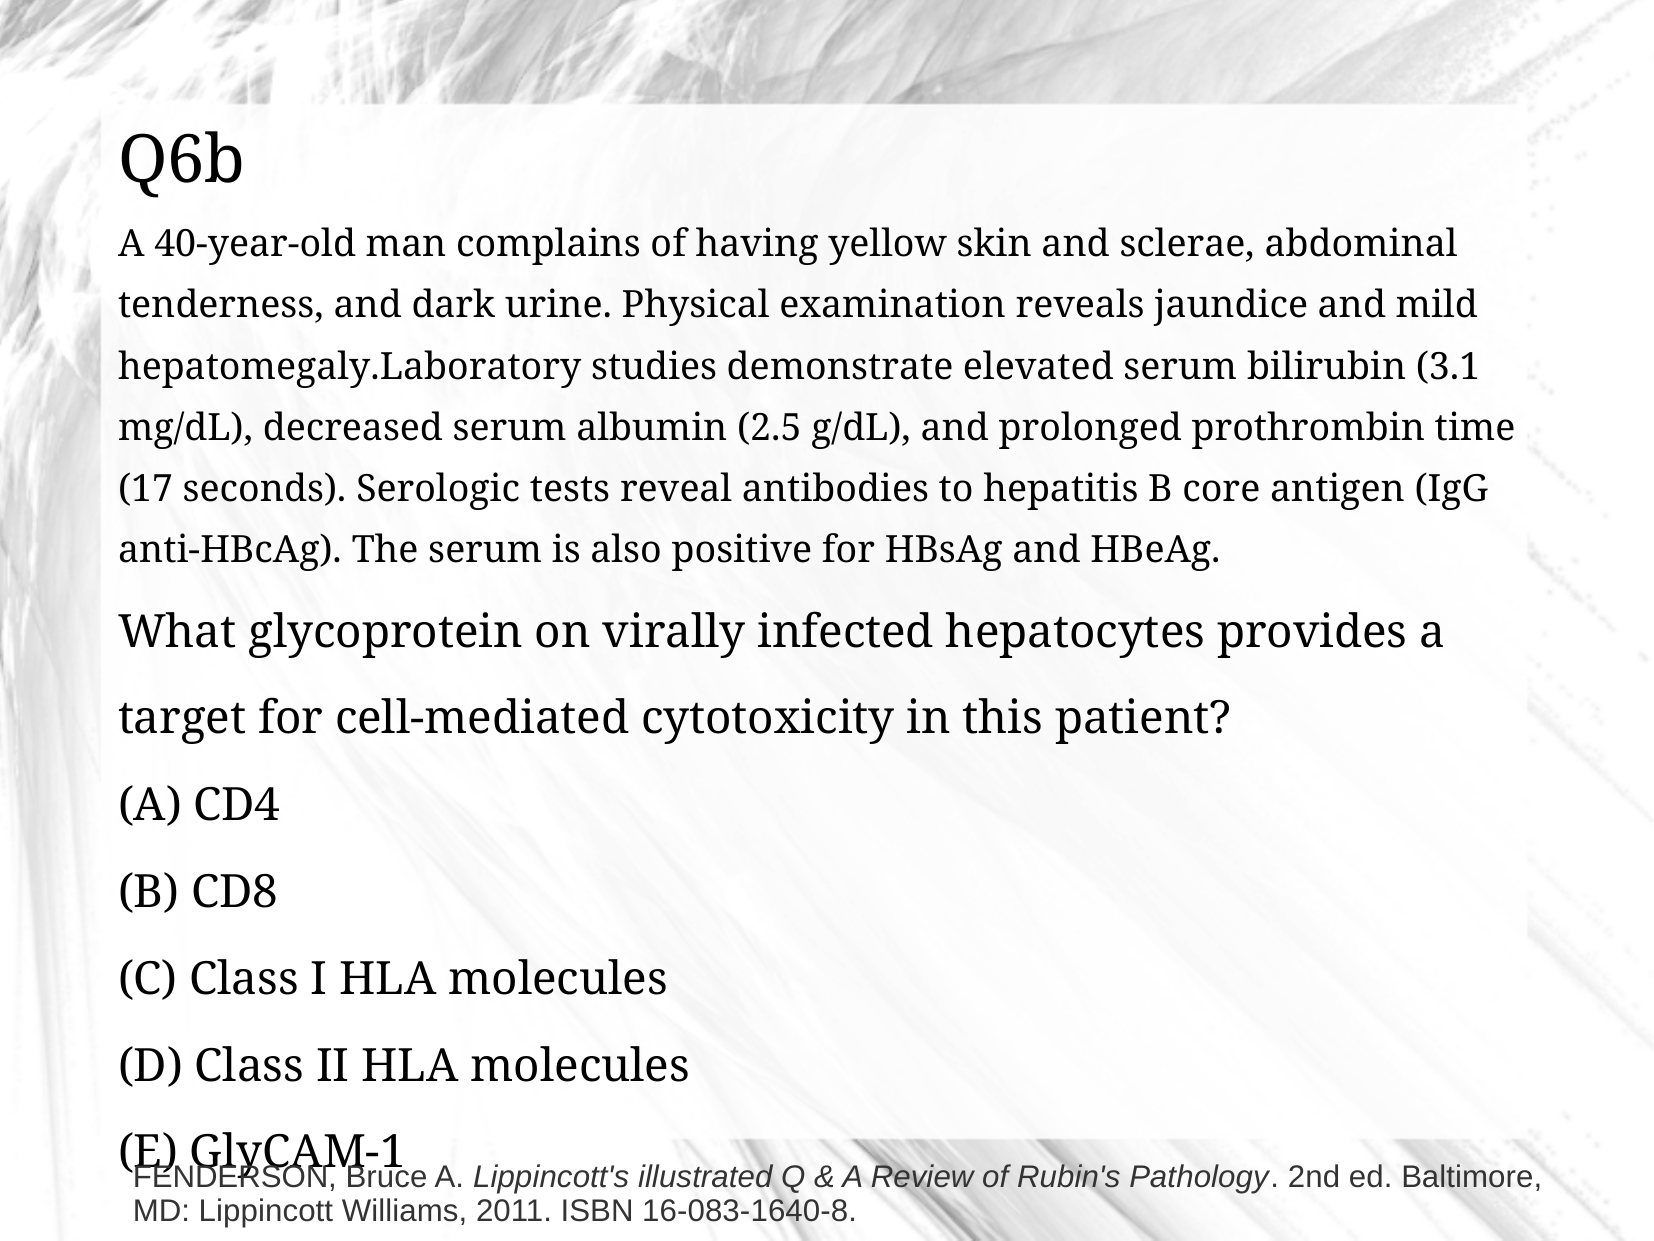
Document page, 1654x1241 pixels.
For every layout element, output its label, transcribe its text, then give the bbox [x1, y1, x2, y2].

list A 40-year-old man complains of having yellow skin and sclerae, abdominal tenderness, and dark urine. Physical examination reveals jaundice and mild hepatomegaly.Laboratory studies demonstrate elevated serum bilirubin (3.1 mg/dL), decreased serum albumin (2.5 g/dL), and prolonged prothrombin time (17 seconds). Serologic tests reveal antibodies to hepatitis B core antigen (IgG anti-HBcAg). The serum is also positive for HBsAg and HBeAg. What glycoprotein on virally infected hepatocytes provides a target for cell-mediated cytotoxicity in this patient? (A) CD4 (B) CD8 (C) Class I HLA molecules (D) Class II HLA molecules (E) GlyCAM-1 [118, 206, 1565, 1139]
picture [0, 0, 1654, 1241]
text_box FENDERSON, Bruce A. Lippincott's illustrated Q & A Review of Rubin's Pathology. 2nd ed. Baltimore, MD: Lippincott Williams, 2011. ISBN 16-083-1640-8. [118, 1151, 1565, 1236]
title Q6b [118, 107, 1506, 206]
